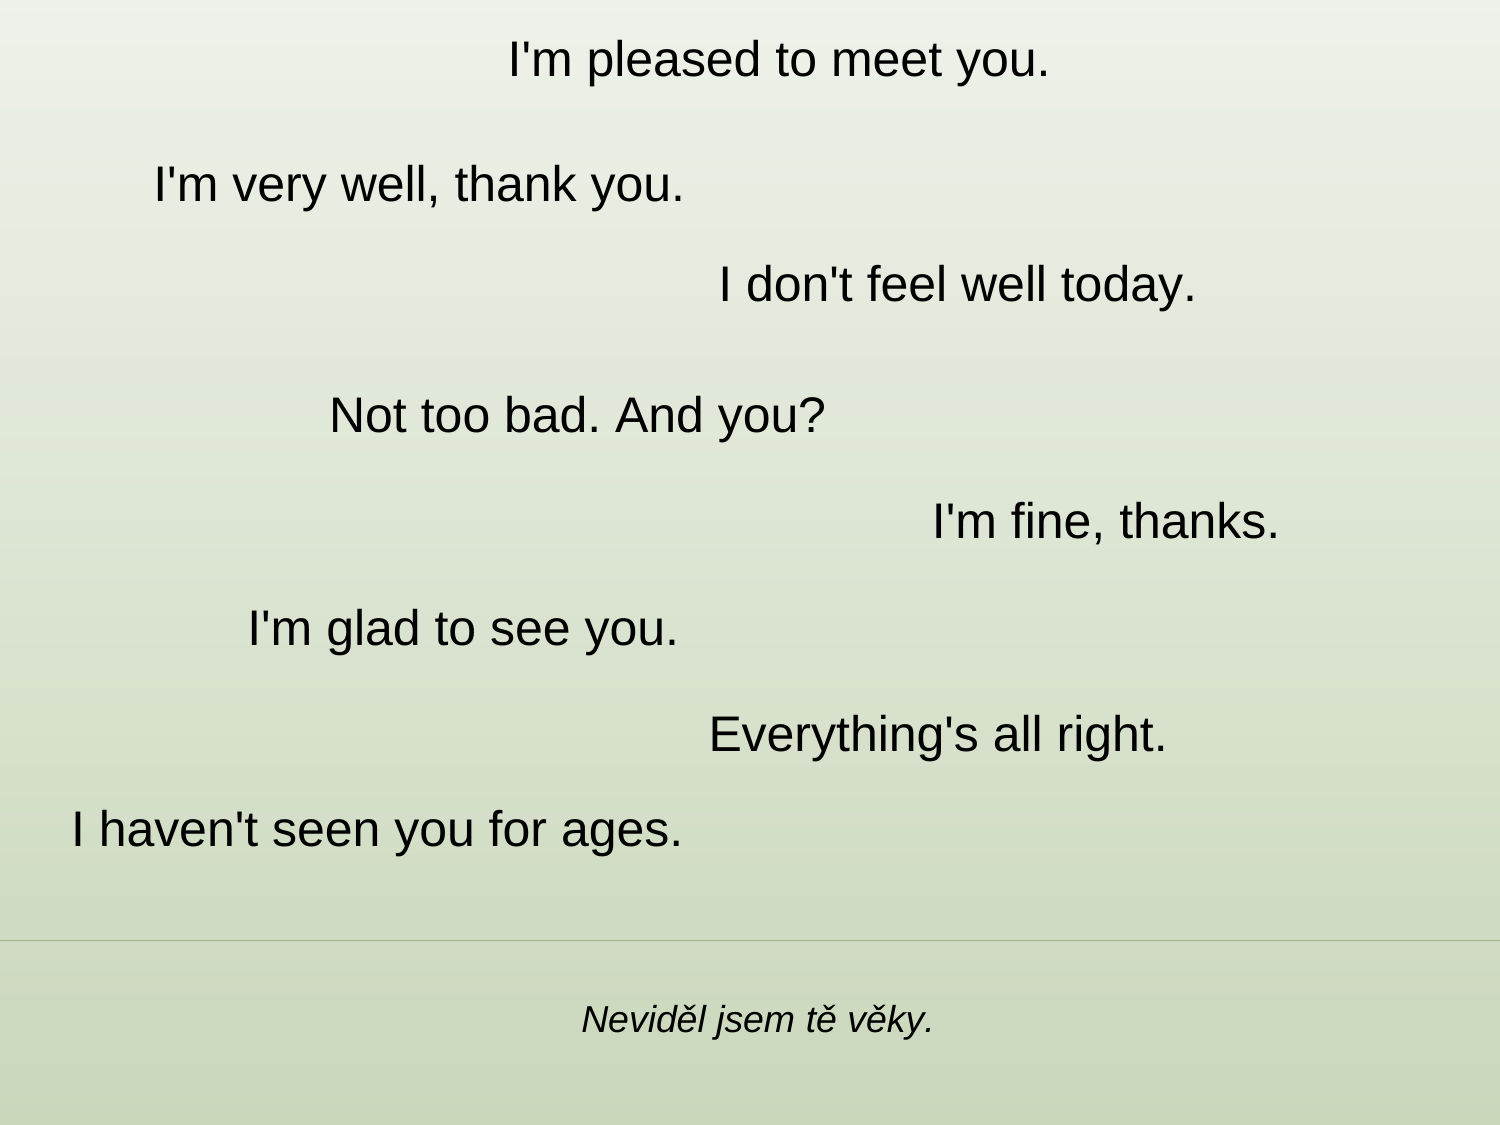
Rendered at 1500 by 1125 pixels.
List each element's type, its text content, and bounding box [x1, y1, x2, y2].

text_box I'm pleased to meet you. [492, 18, 1067, 95]
text_box I don't feel well today. [703, 243, 1213, 319]
text_box I'm glad to see you. [232, 587, 695, 664]
text_box Neviděl jsem tě věky. [566, 987, 950, 1049]
text_box I haven't seen you for ages. [56, 788, 699, 864]
text_box I'm very well, thank you. [138, 144, 701, 220]
text_box Not too bad. And you? [314, 374, 842, 451]
text_box Everything's all right. [693, 693, 1183, 770]
text_box I'm fine, thanks. [917, 481, 1296, 557]
